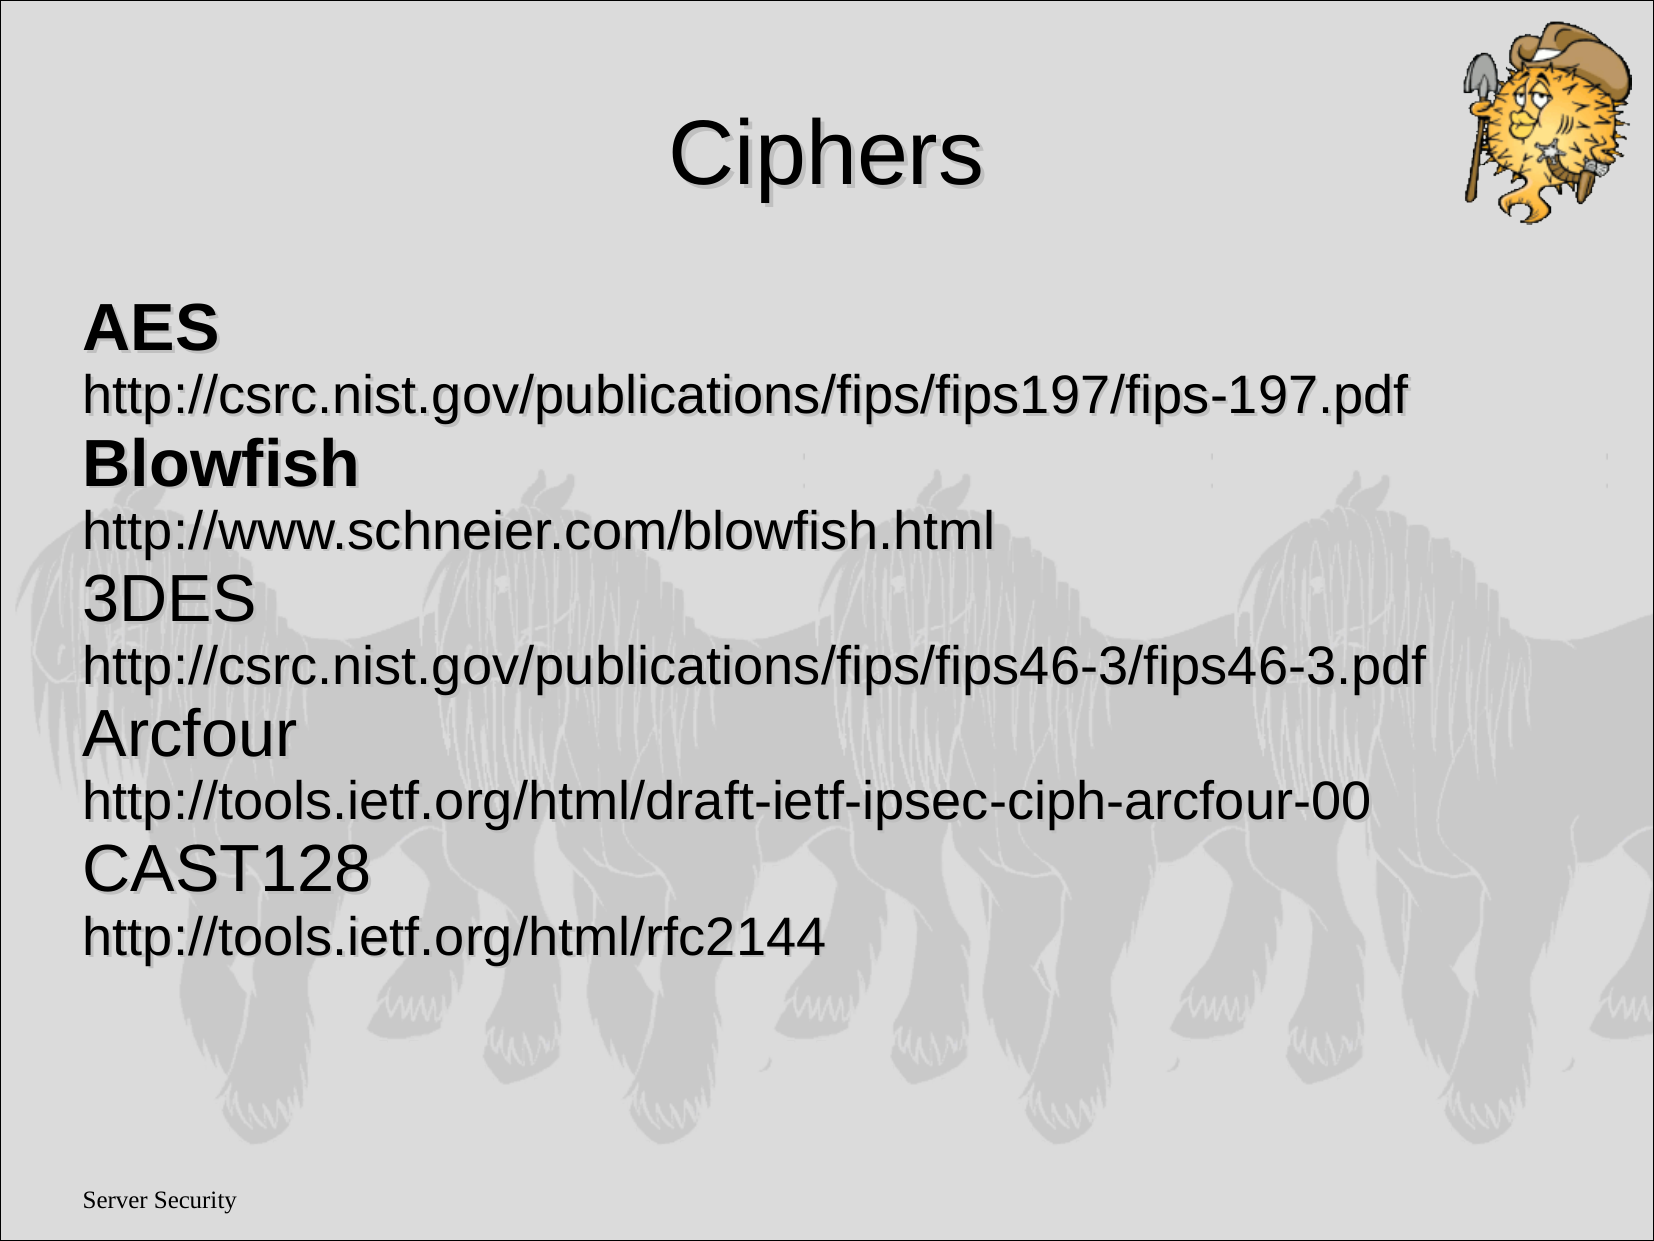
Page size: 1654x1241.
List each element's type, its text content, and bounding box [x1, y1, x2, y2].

list AES http://csrc.nist.gov/publications/fips/fips197/fips-197.pdf Blowfish http://www.schneier.com/blowfish.html 3DES http://csrc.nist.gov/publications/fips/fips46-3/fips46-3.pdf Arcfour http://tools.ietf.org/html/draft-ietf-ipsec-ciph-arcfour-00 CAST128 http://tools.ietf.org/html/rfc2144 [82, 290, 1571, 1094]
picture [1462, 20, 1632, 225]
title Ciphers [82, 56, 1571, 250]
